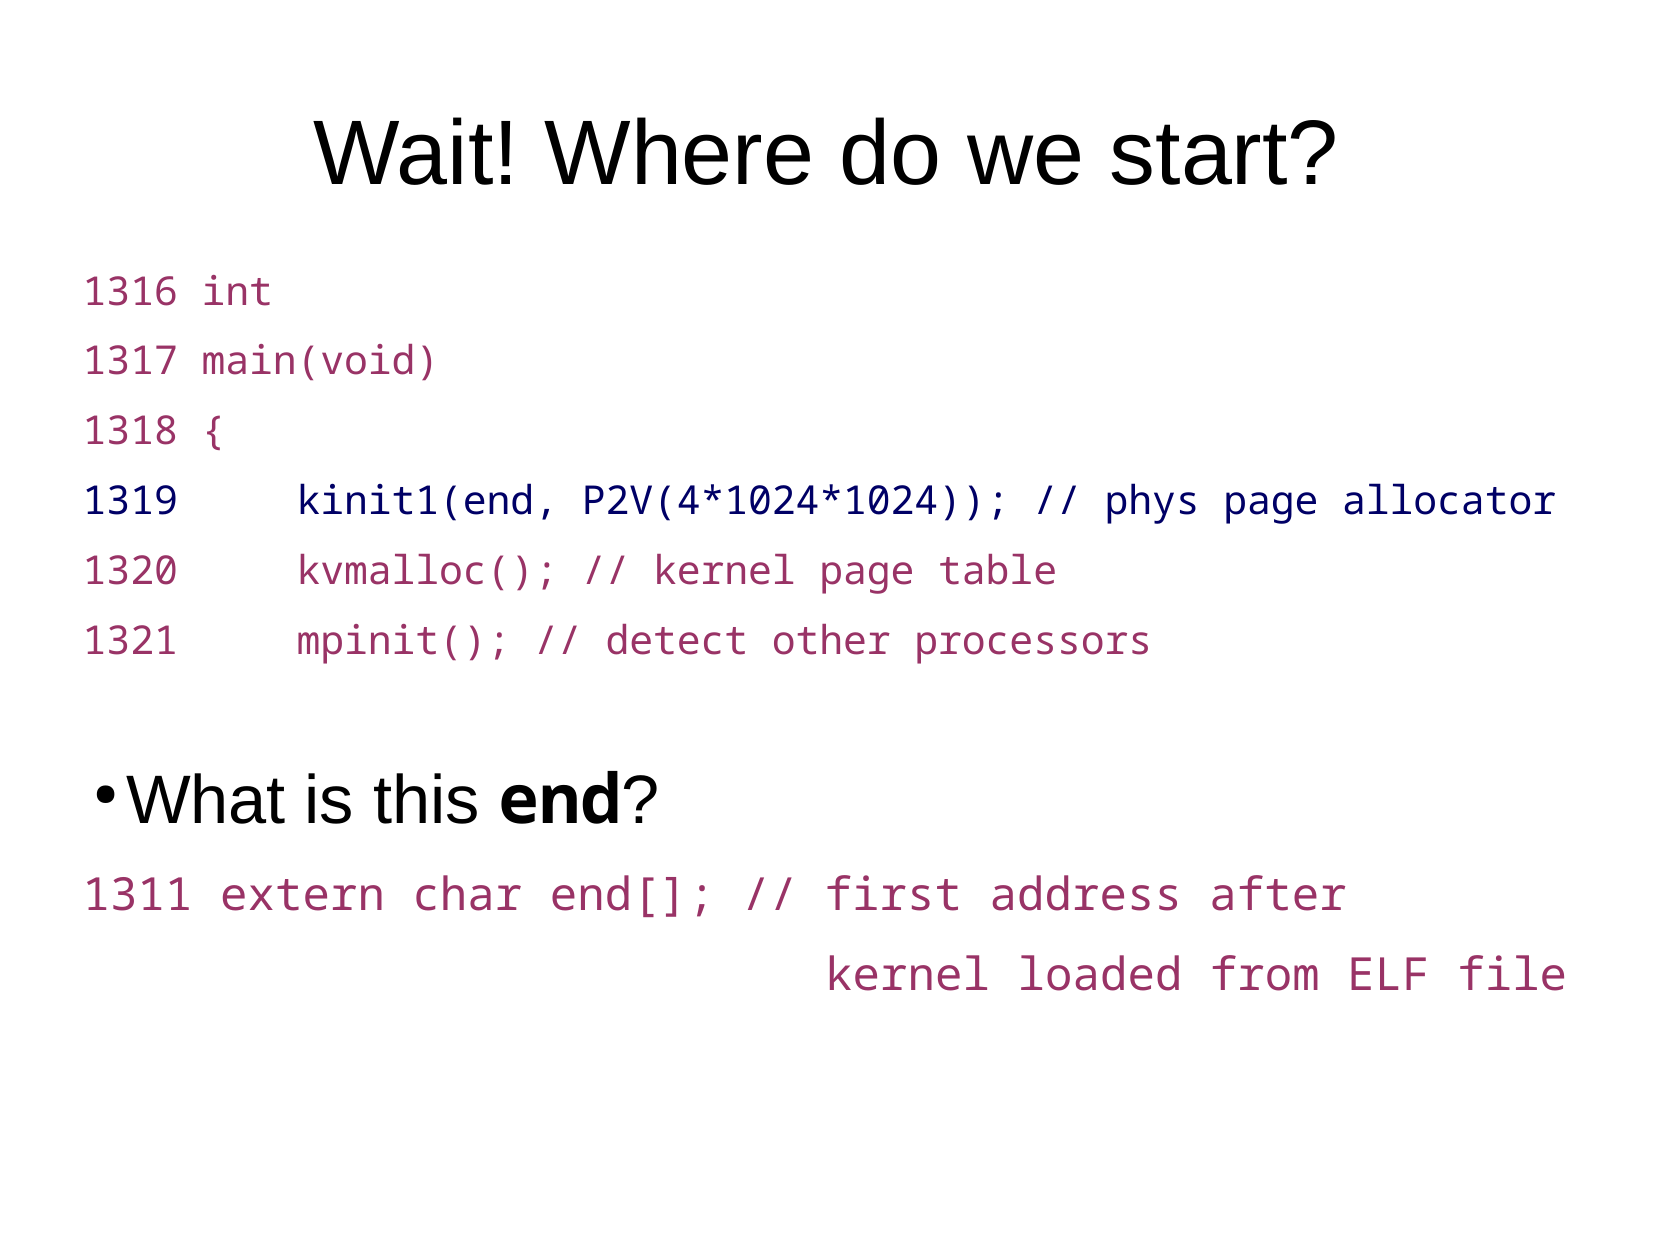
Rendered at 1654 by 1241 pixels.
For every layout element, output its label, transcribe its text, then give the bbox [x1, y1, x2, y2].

list What is this end? 1311 extern char end[]; // first address after kernel loaded from ELF file [82, 750, 1571, 1051]
title Wait! Where do we start? [82, 49, 1571, 257]
list 1316 int 1317 main(void) 1318 { 1319 kinit1(end, P2V(4*1024*1024)); // phys page allocator 1320 kvmalloc(); // kernel page table 1321 mpinit(); // detect other processors [82, 262, 1571, 676]
